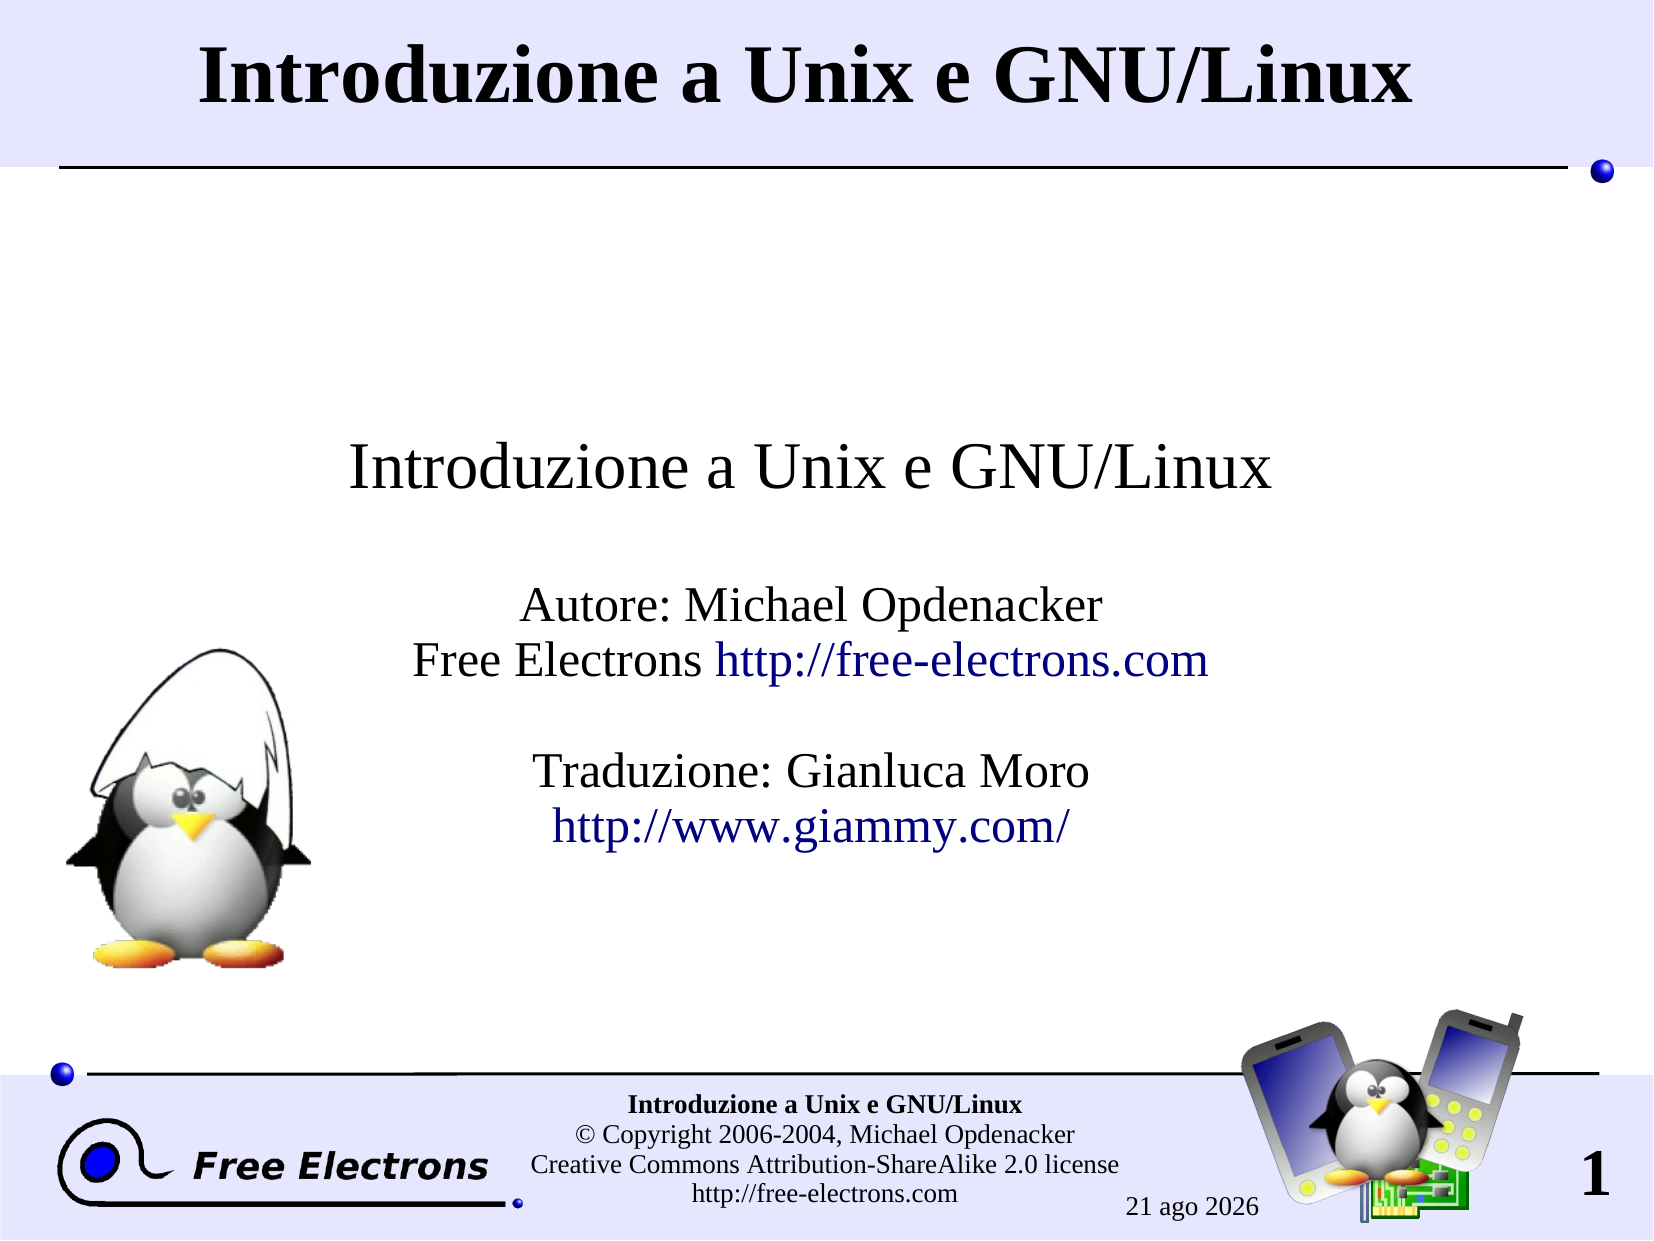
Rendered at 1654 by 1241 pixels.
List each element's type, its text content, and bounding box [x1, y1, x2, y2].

subtitle Introduzione a Unix e GNU/Linux Autore: Michael Opdenacker Free Electrons http://free-electrons.com Traduzione: Gianluca Moro http://www.giammy.com/ [105, 216, 1518, 1066]
picture [1231, 1007, 1538, 1241]
picture [52, 644, 315, 977]
picture [50, 1107, 527, 1216]
title Introduzione a Unix e GNU/Linux [60, 20, 1551, 130]
